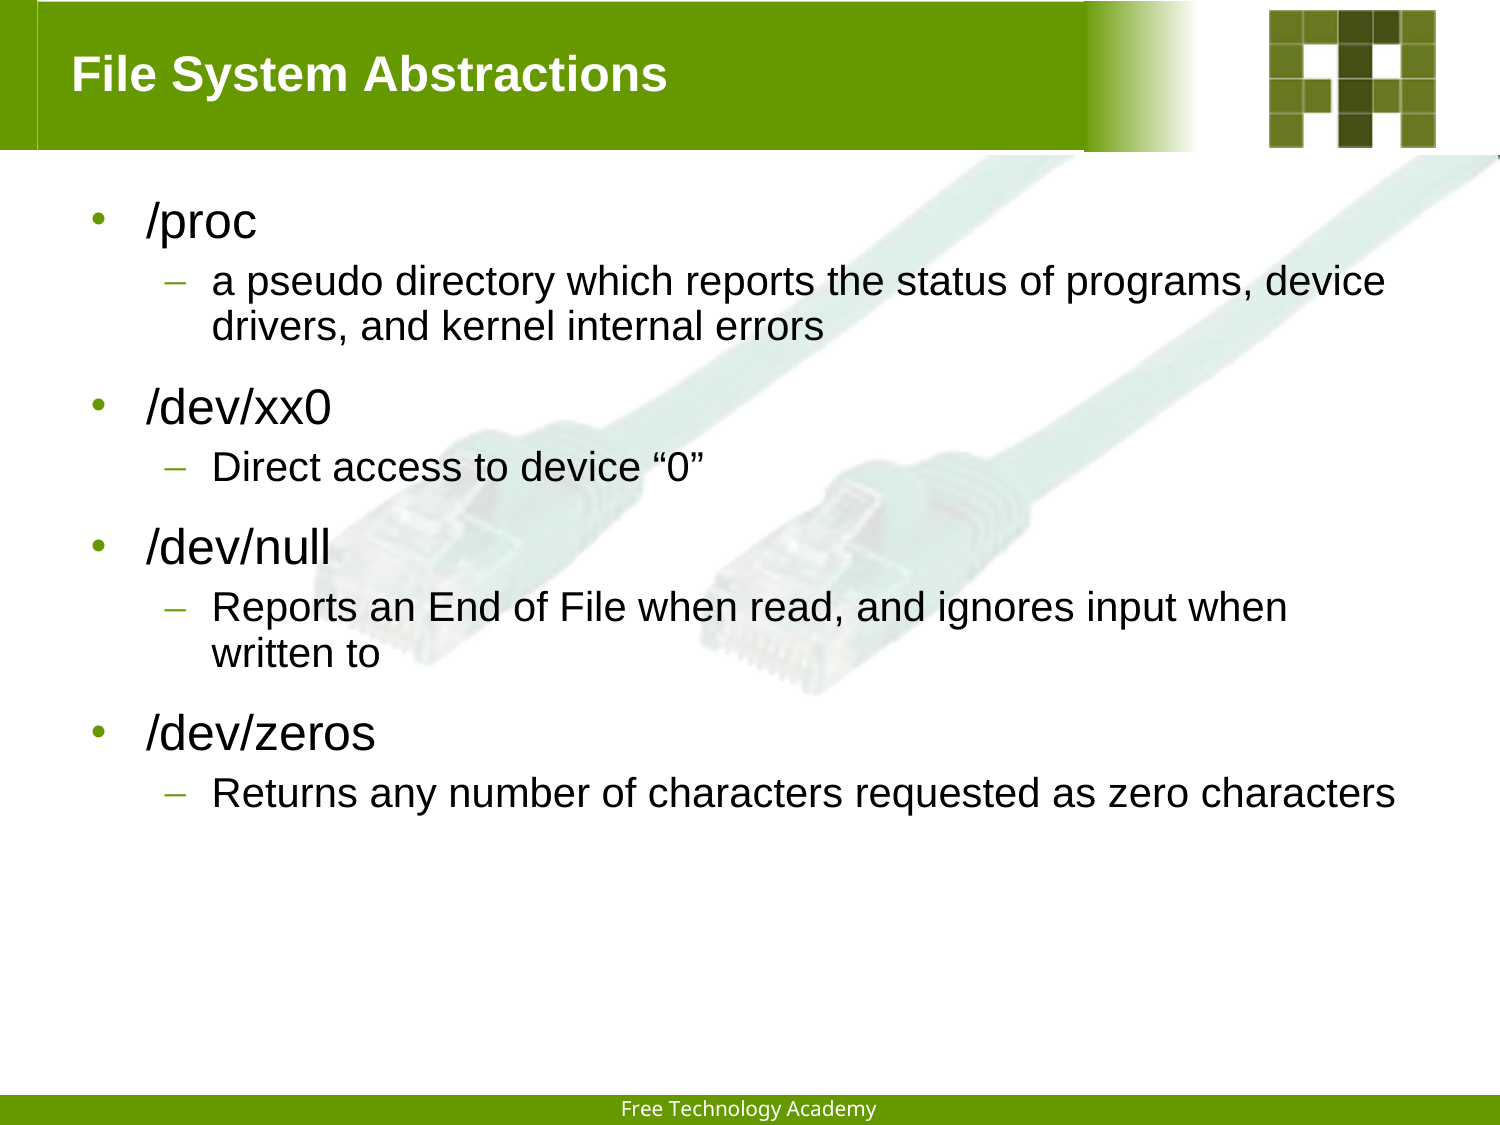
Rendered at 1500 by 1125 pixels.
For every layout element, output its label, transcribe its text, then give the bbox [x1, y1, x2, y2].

title File System Abstractions [56, 1, 1107, 152]
list /proc a pseudo directory which reports the status of programs, device drivers, and kernel internal errors /dev/xx0 Direct access to device “0” /dev/null Reports an End of File when read, and ignores input when written to /dev/zeros Returns any number of characters requested as zero characters [75, 187, 1426, 1065]
picture [1269, 10, 1436, 148]
